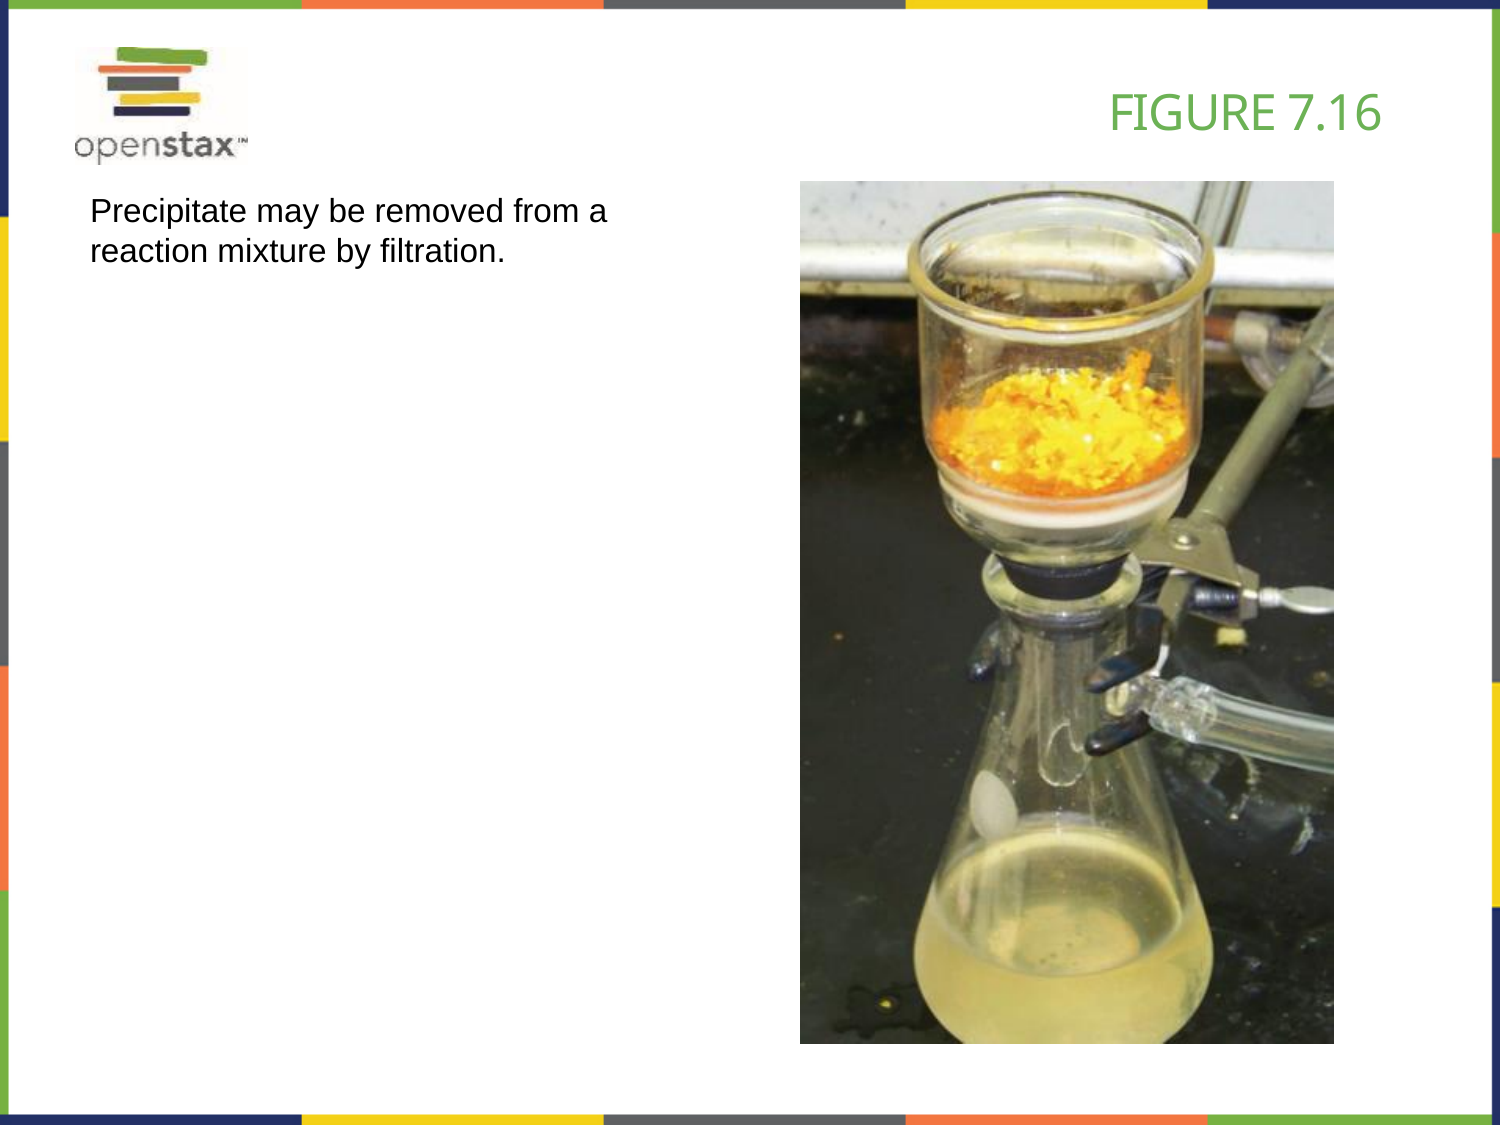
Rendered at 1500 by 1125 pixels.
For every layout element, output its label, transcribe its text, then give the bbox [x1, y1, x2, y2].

list Precipitate may be removed from a reaction mixture by filtration. [75, 181, 717, 1045]
picture [0, 0, 1500, 1125]
title Figure 7.16 [75, 39, 1398, 148]
